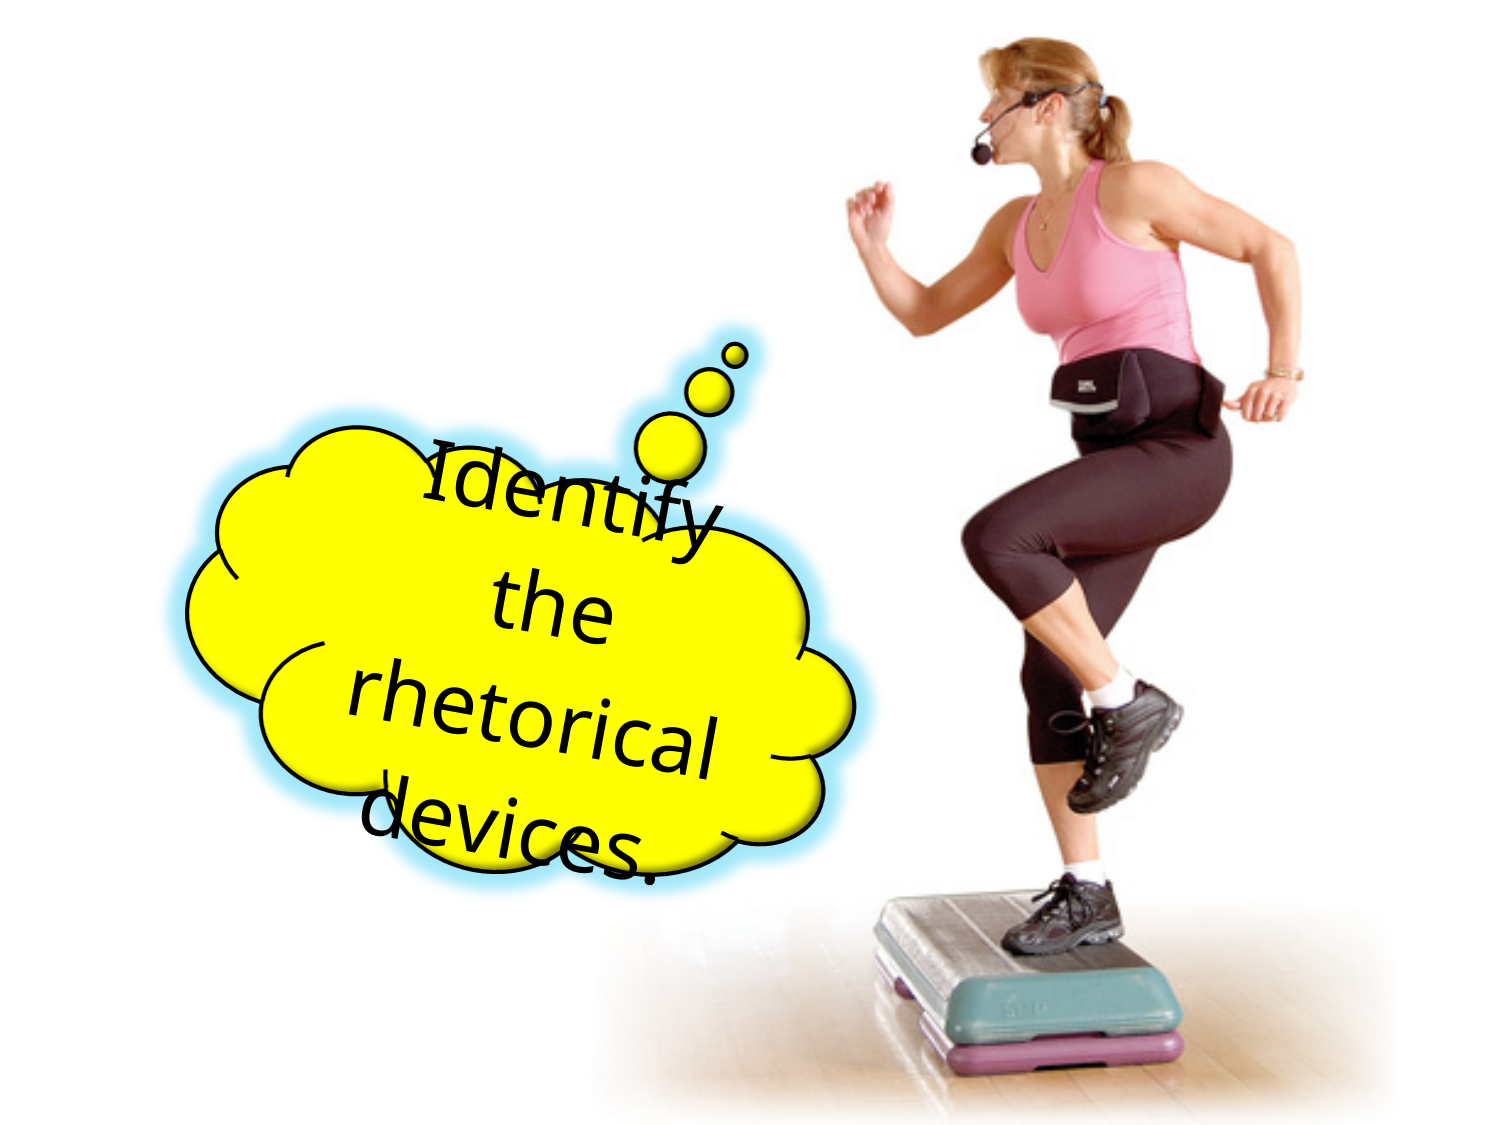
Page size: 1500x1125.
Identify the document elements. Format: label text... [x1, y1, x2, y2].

picture [146, 0, 1500, 1125]
text_box Identify the rhetorical devices. [303, 487, 785, 834]
